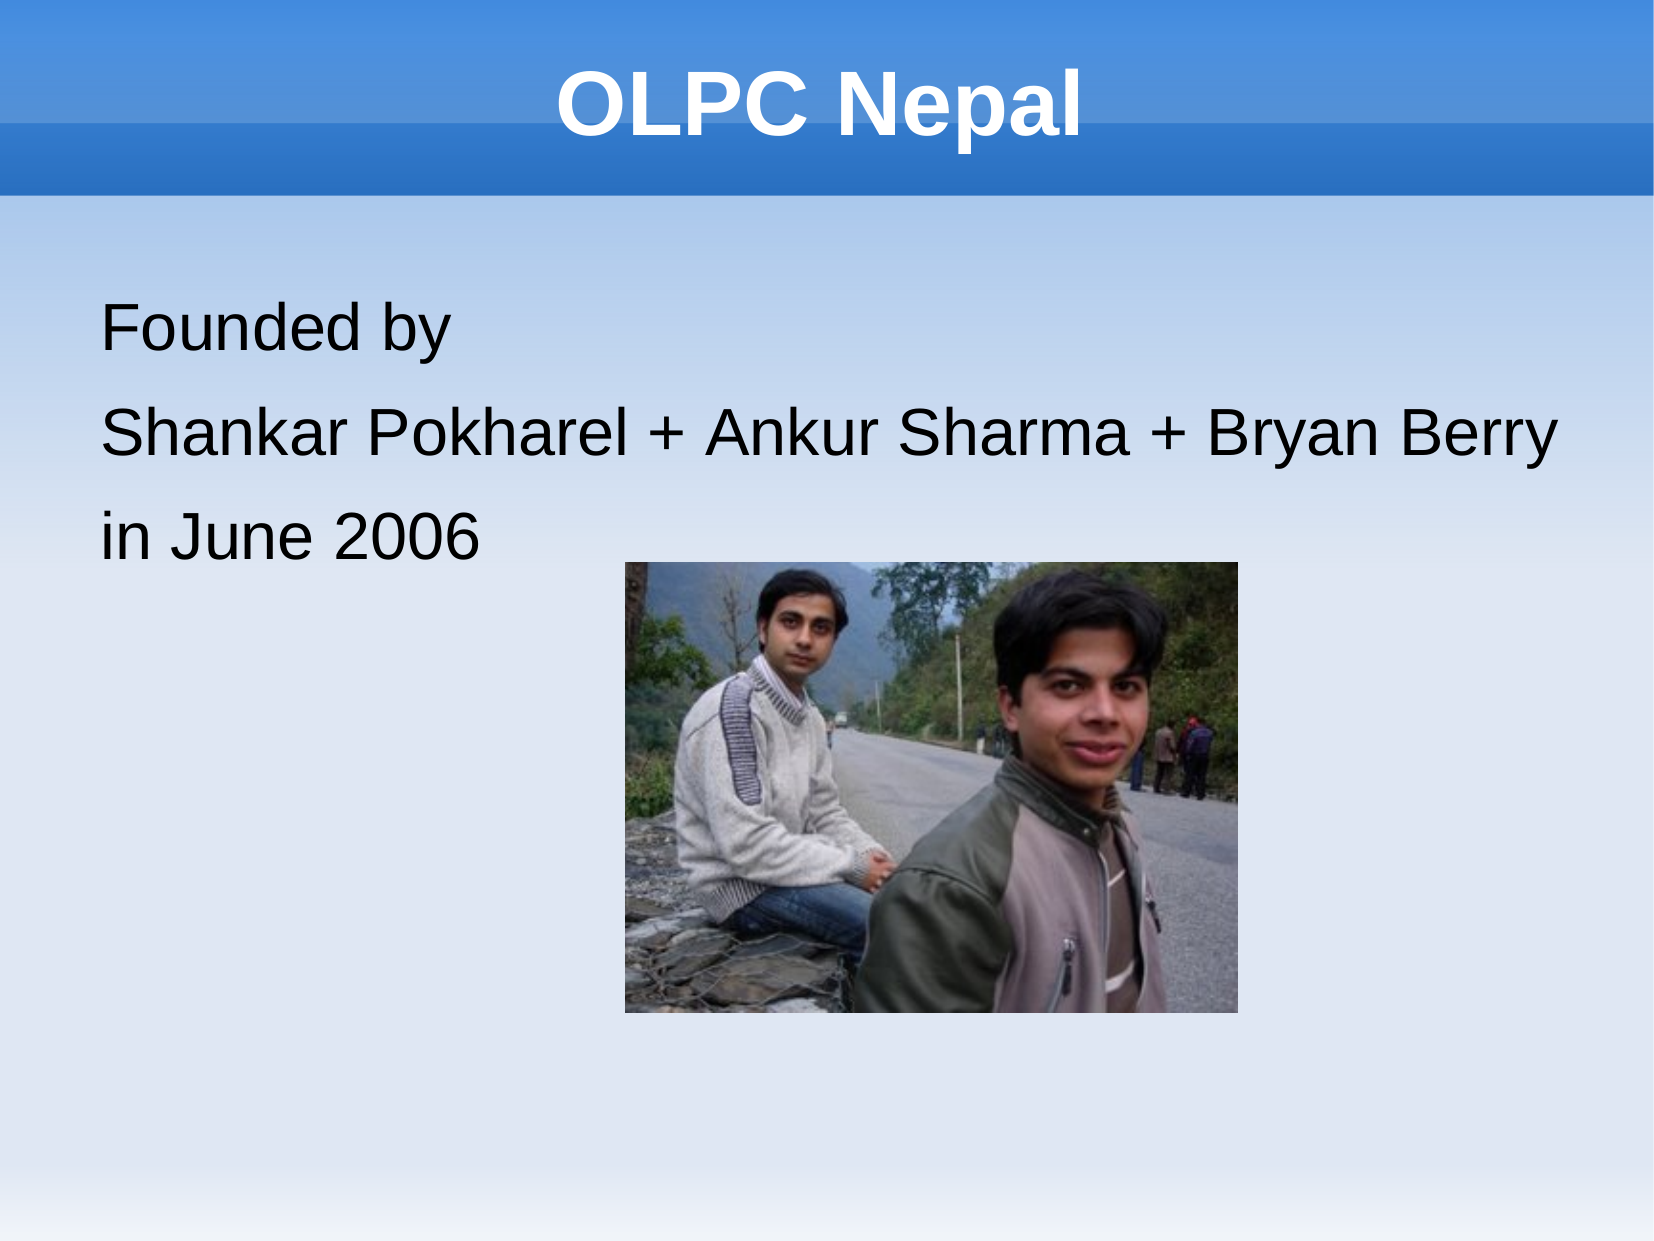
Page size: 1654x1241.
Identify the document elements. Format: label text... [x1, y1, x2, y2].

picture [0, 0, 1654, 1241]
title OLPC Nepal [76, 7, 1565, 200]
list Founded by Shankar Pokharel + Ankur Sharma + Bryan Berry in June 2006 [82, 290, 1571, 1094]
